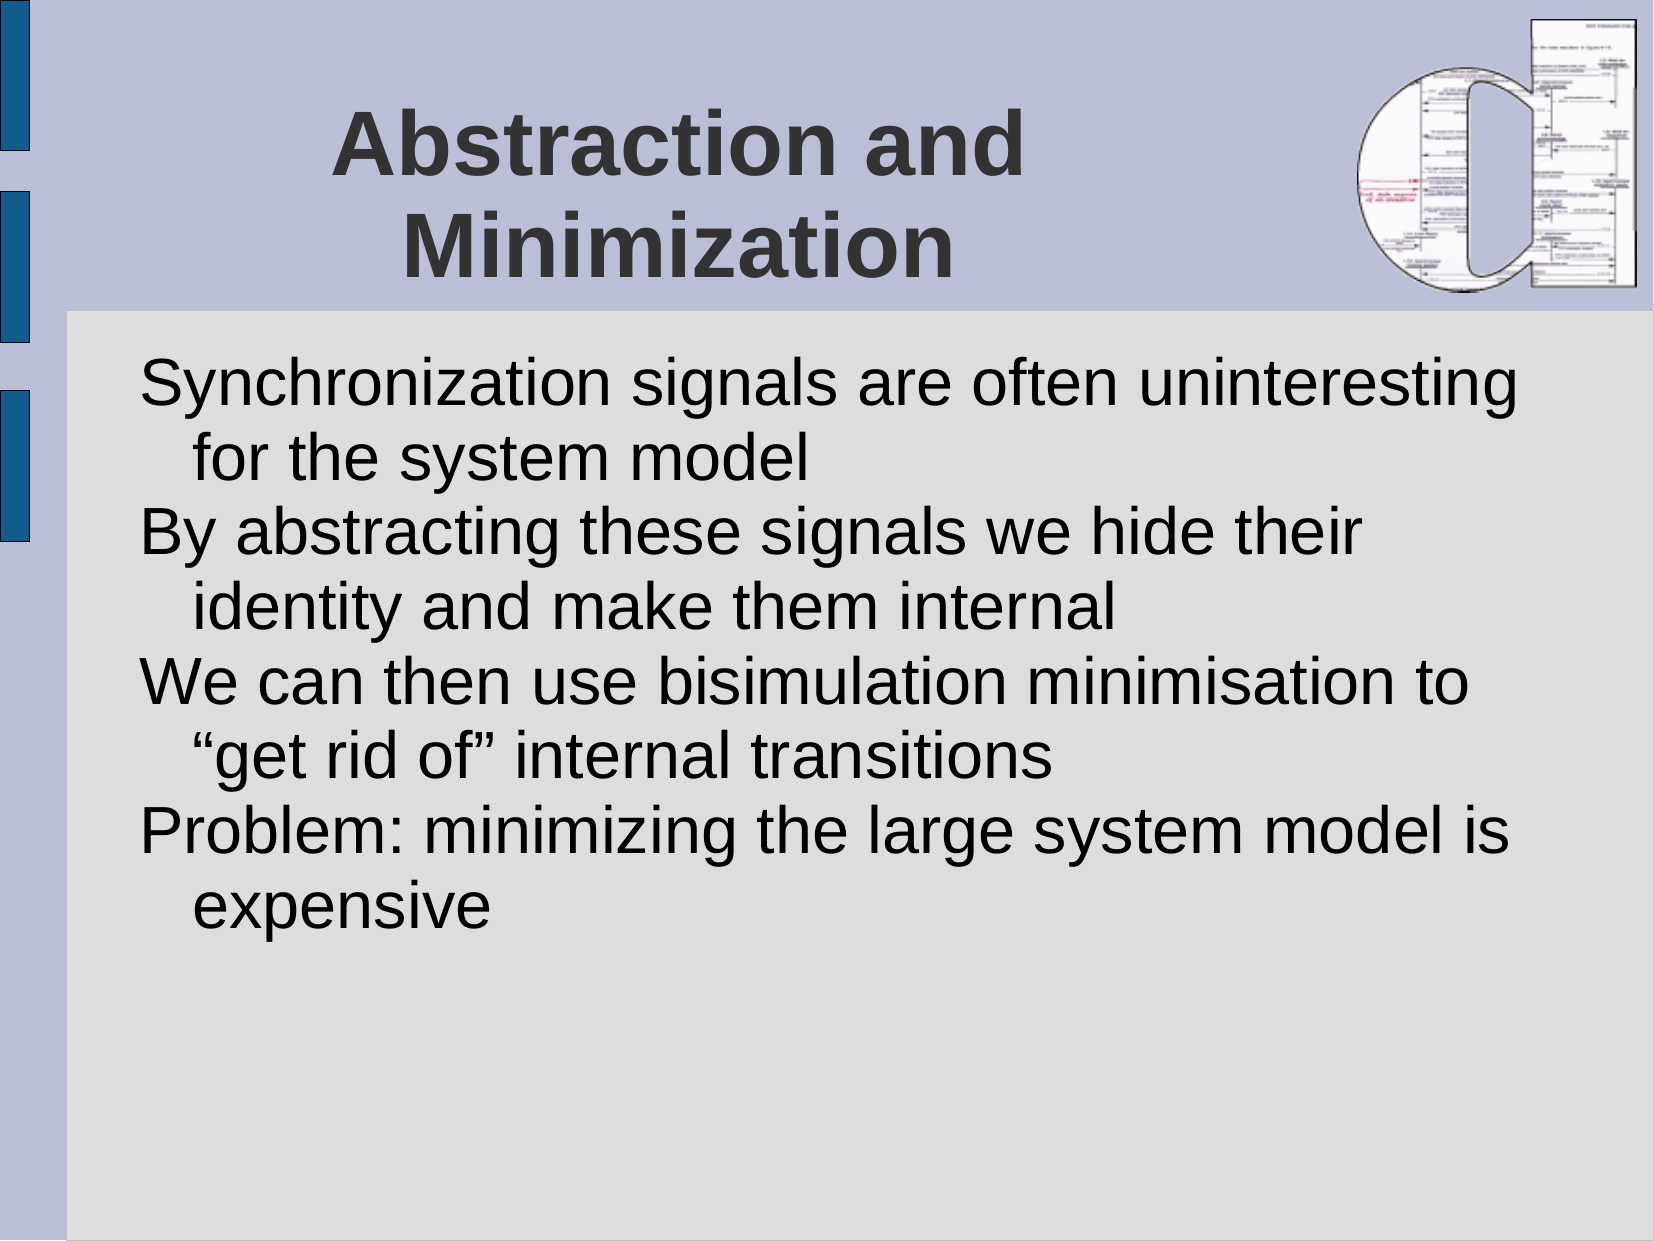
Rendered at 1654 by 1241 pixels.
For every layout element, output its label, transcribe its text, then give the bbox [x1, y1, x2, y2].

title Abstraction and Minimization [121, 56, 1238, 334]
list Synchronization signals are often uninteresting for the system model By abstracting these signals we hide their identity and make them internal We can then use bisimulation minimisation to “get rid of” internal transitions Problem: minimizing the large system model is expensive [121, 344, 1534, 1139]
picture [1357, 19, 1637, 293]
